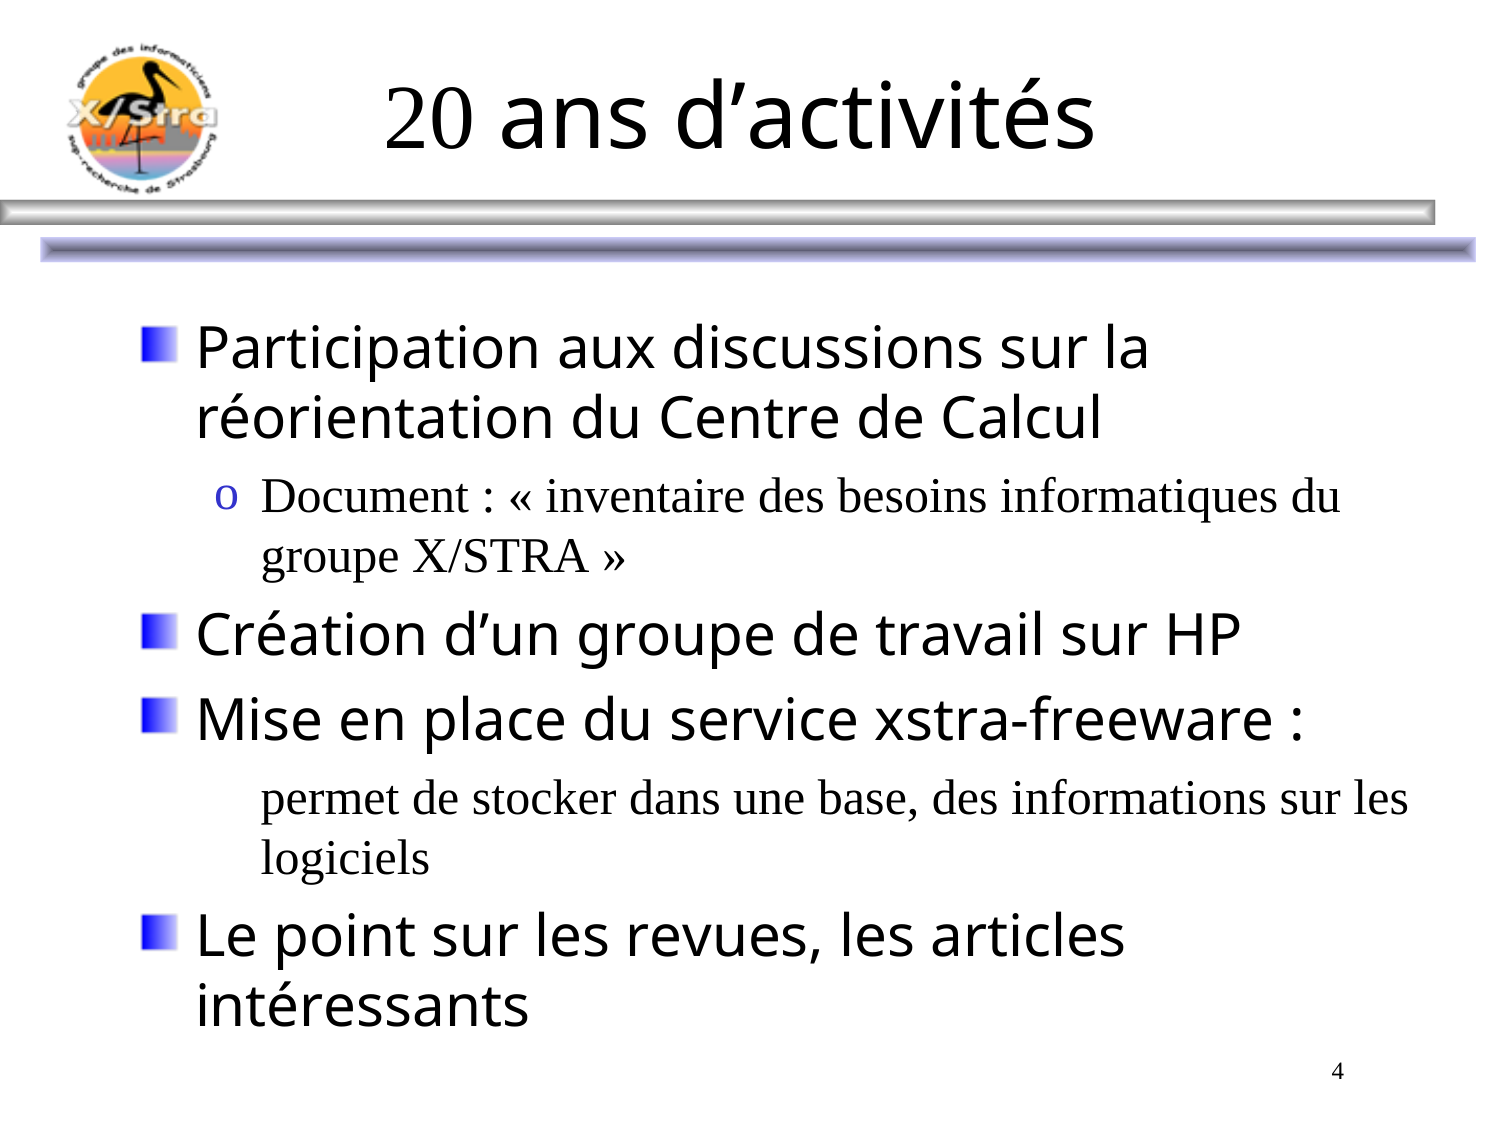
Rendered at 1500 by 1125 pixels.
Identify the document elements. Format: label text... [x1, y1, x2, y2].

list Participation aux discussions sur la réorientation du Centre de Calcul Document : « inventaire des besoins informatiques du groupe X/STRA » Création d’un groupe de travail sur HP Mise en place du service xstra-freeware : permet de stocker dans une base, des informations sur les logiciels Le point sur les revues, les articles intéressants [123, 302, 1458, 978]
picture [53, 175, 231, 208]
title 20 ans d’activités [50, 0, 1431, 175]
